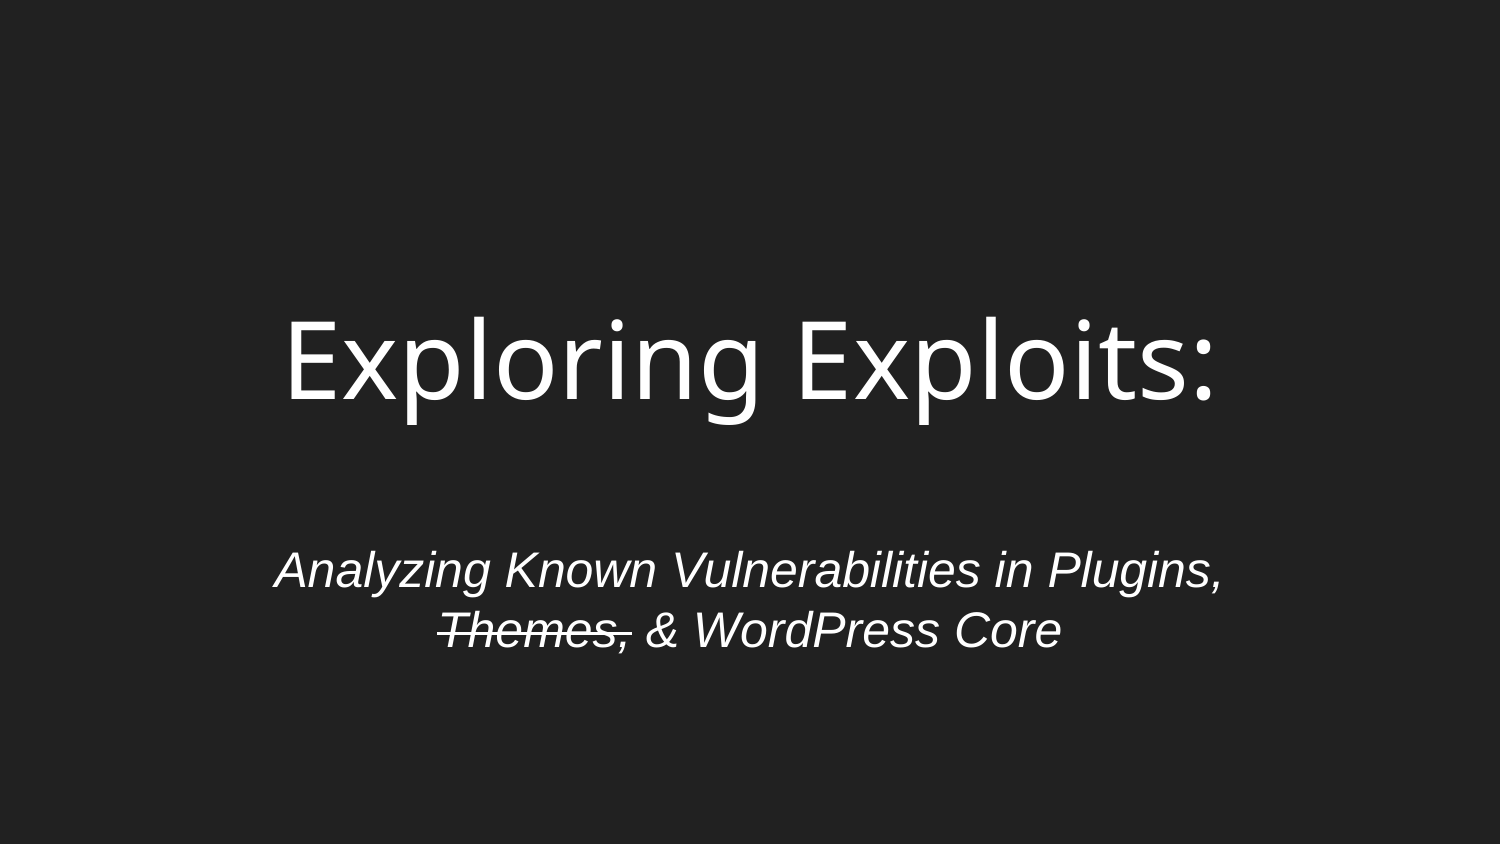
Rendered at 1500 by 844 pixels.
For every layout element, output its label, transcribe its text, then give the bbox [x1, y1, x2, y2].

text_box Analyzing Known Vulnerabilities in Plugins, Themes, & WordPress Core [239, 522, 1261, 671]
title Exploring Exploits: [51, 253, 1449, 437]
